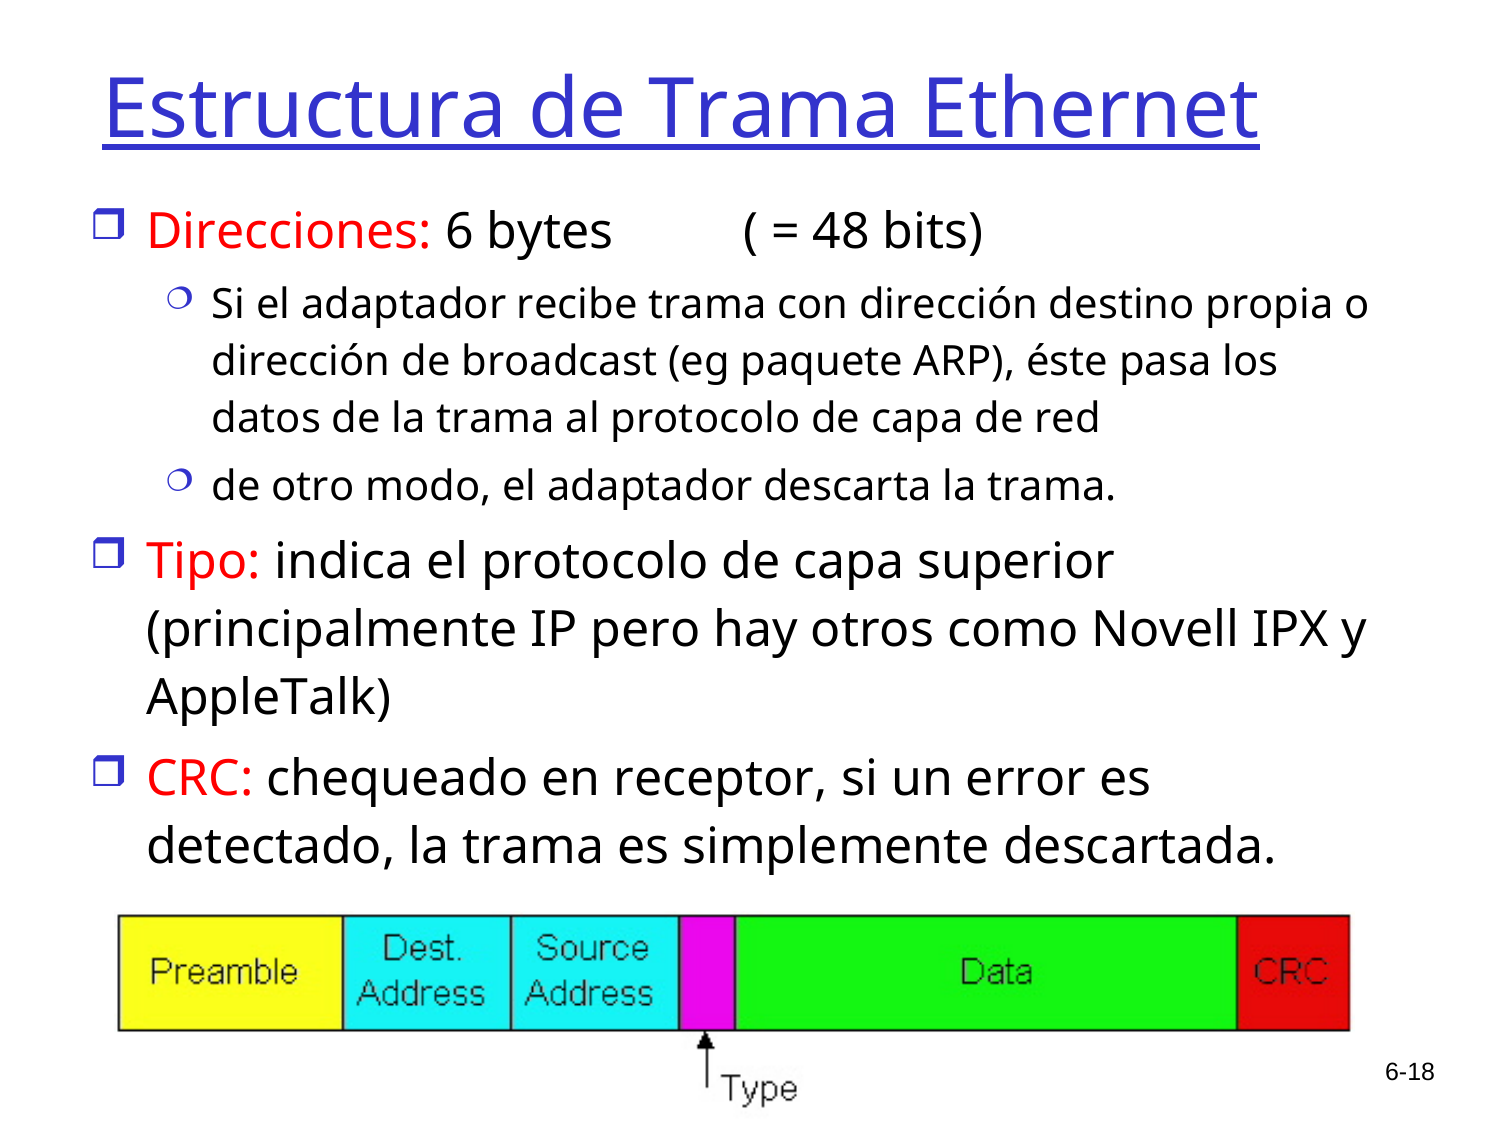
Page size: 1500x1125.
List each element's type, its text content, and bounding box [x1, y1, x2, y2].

list Direcciones: 6 bytes ( = 48 bits) Si el adaptador recibe trama con dirección destino propia o dirección de broadcast (eg paquete ARP), éste pasa los datos de la trama al protocolo de capa de red de otro modo, el adaptador descarta la trama. Tipo: indica el protocolo de capa superior (principalmente IP pero hay otros como Novell IPX y AppleTalk) CRC: chequeado en receptor, si un error es detectado, la trama es simplemente descartada. [75, 187, 1388, 1013]
title Estructura de Trama Ethernet [87, 23, 1363, 187]
picture [114, 911, 1355, 1125]
